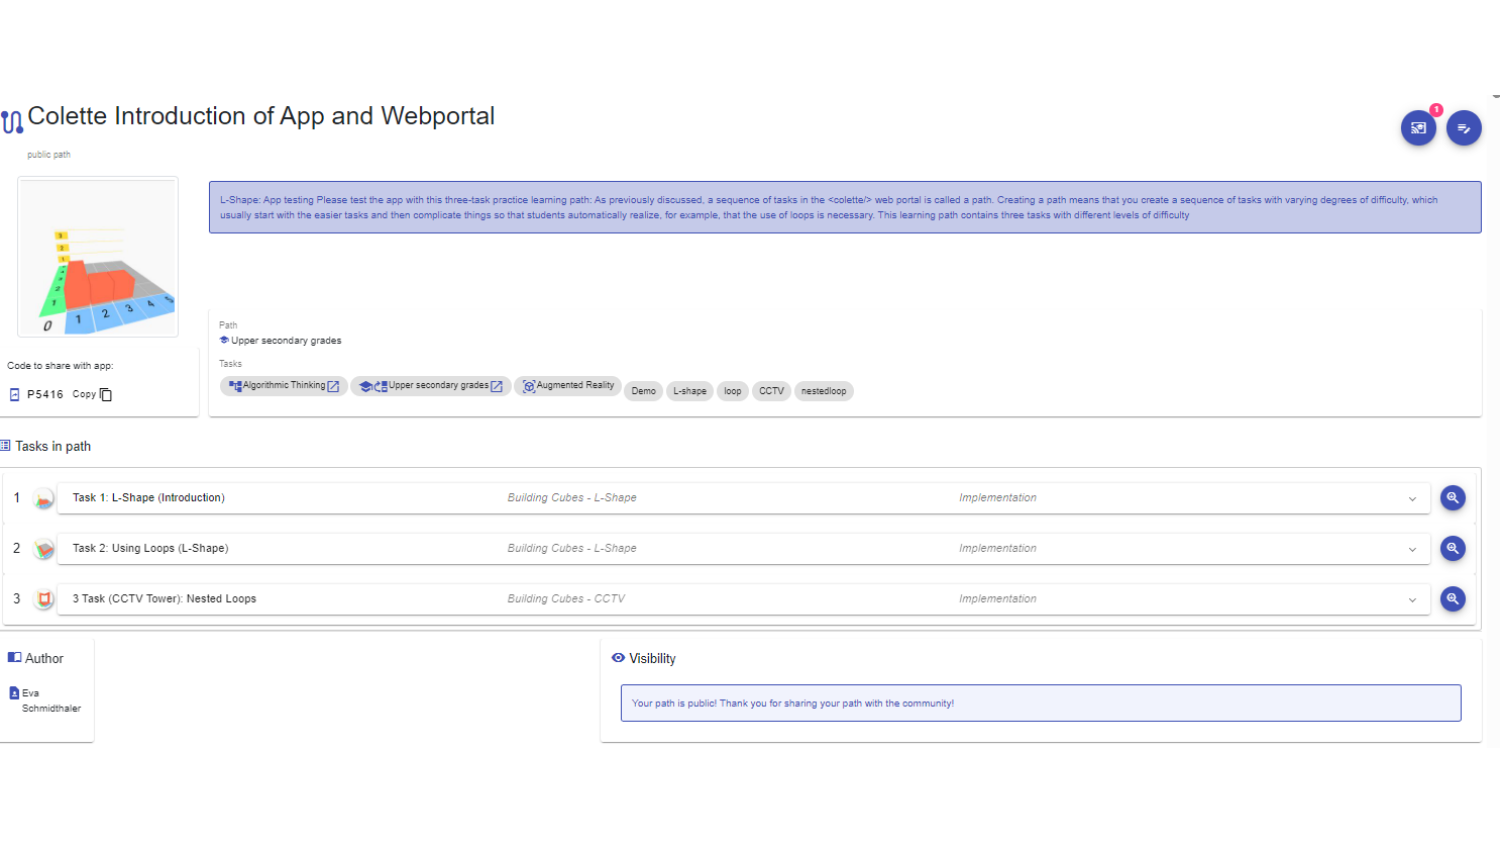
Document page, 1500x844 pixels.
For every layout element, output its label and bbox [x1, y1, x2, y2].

picture [0, 96, 1500, 748]
